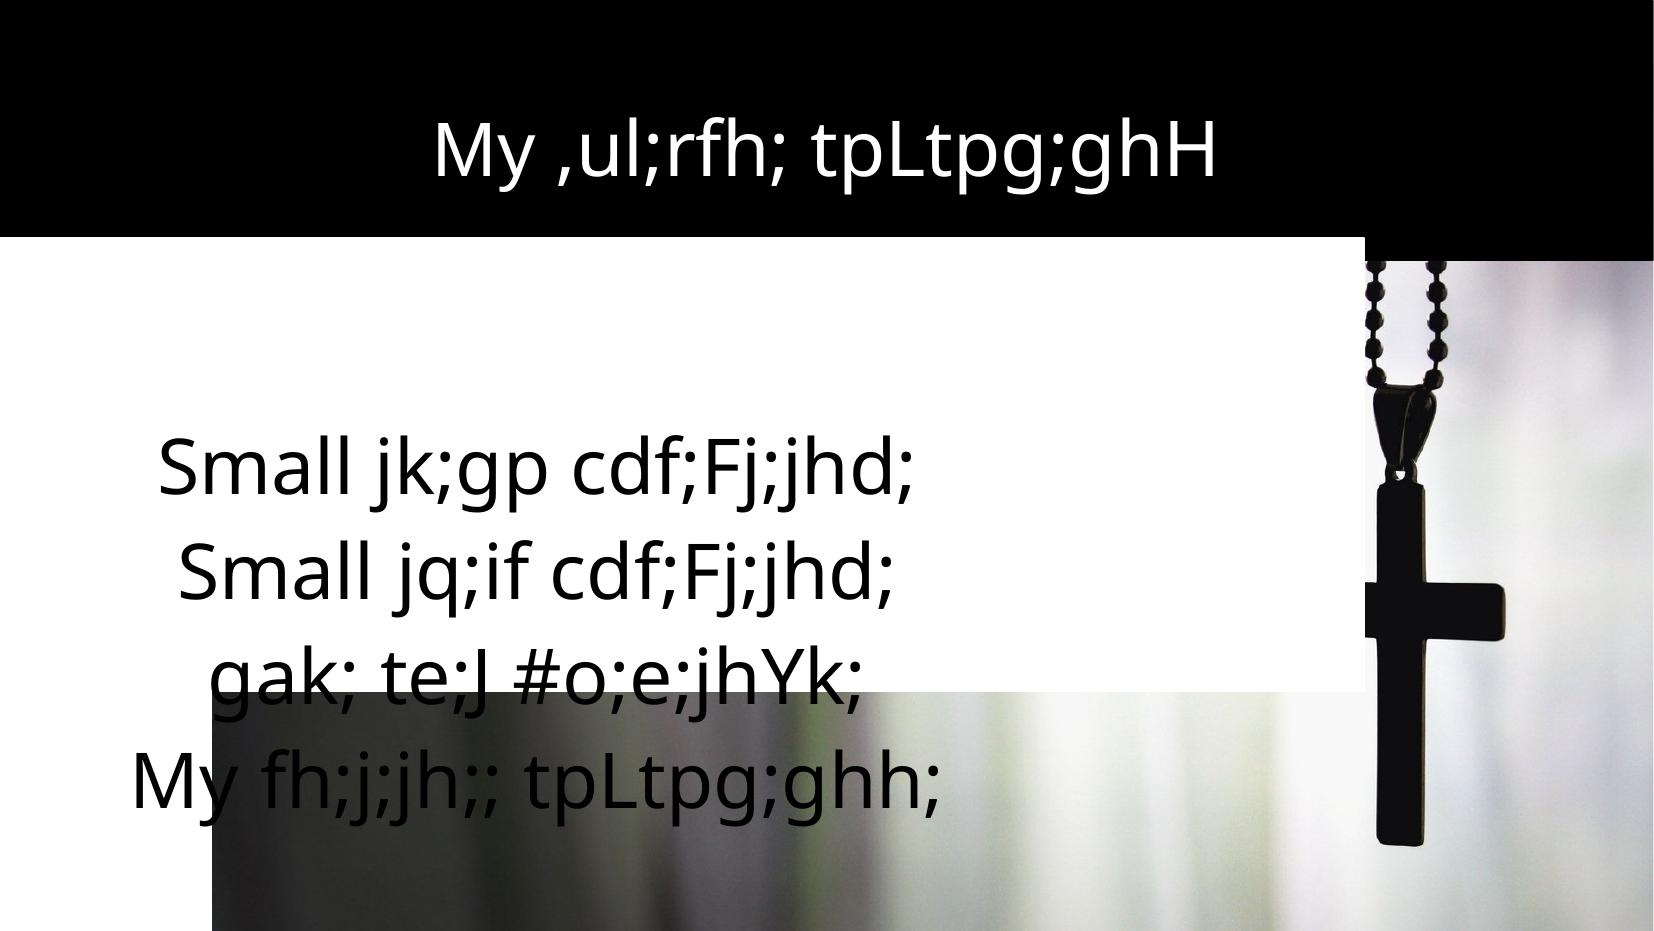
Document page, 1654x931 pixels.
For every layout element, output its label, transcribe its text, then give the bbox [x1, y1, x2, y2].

text_box [0, 238, 1365, 691]
picture [1341, 260, 1654, 931]
text_box My ,ul;rfh; tpLtpg;ghH [0, 0, 1654, 260]
list Small jk;gp cdf;Fj;jhd; Small jq;if cdf;Fj;jhd; gak; te;J #o;e;jhYk; My fh;j;jh;; tpLtpg;ghh; [0, 285, 1341, 931]
